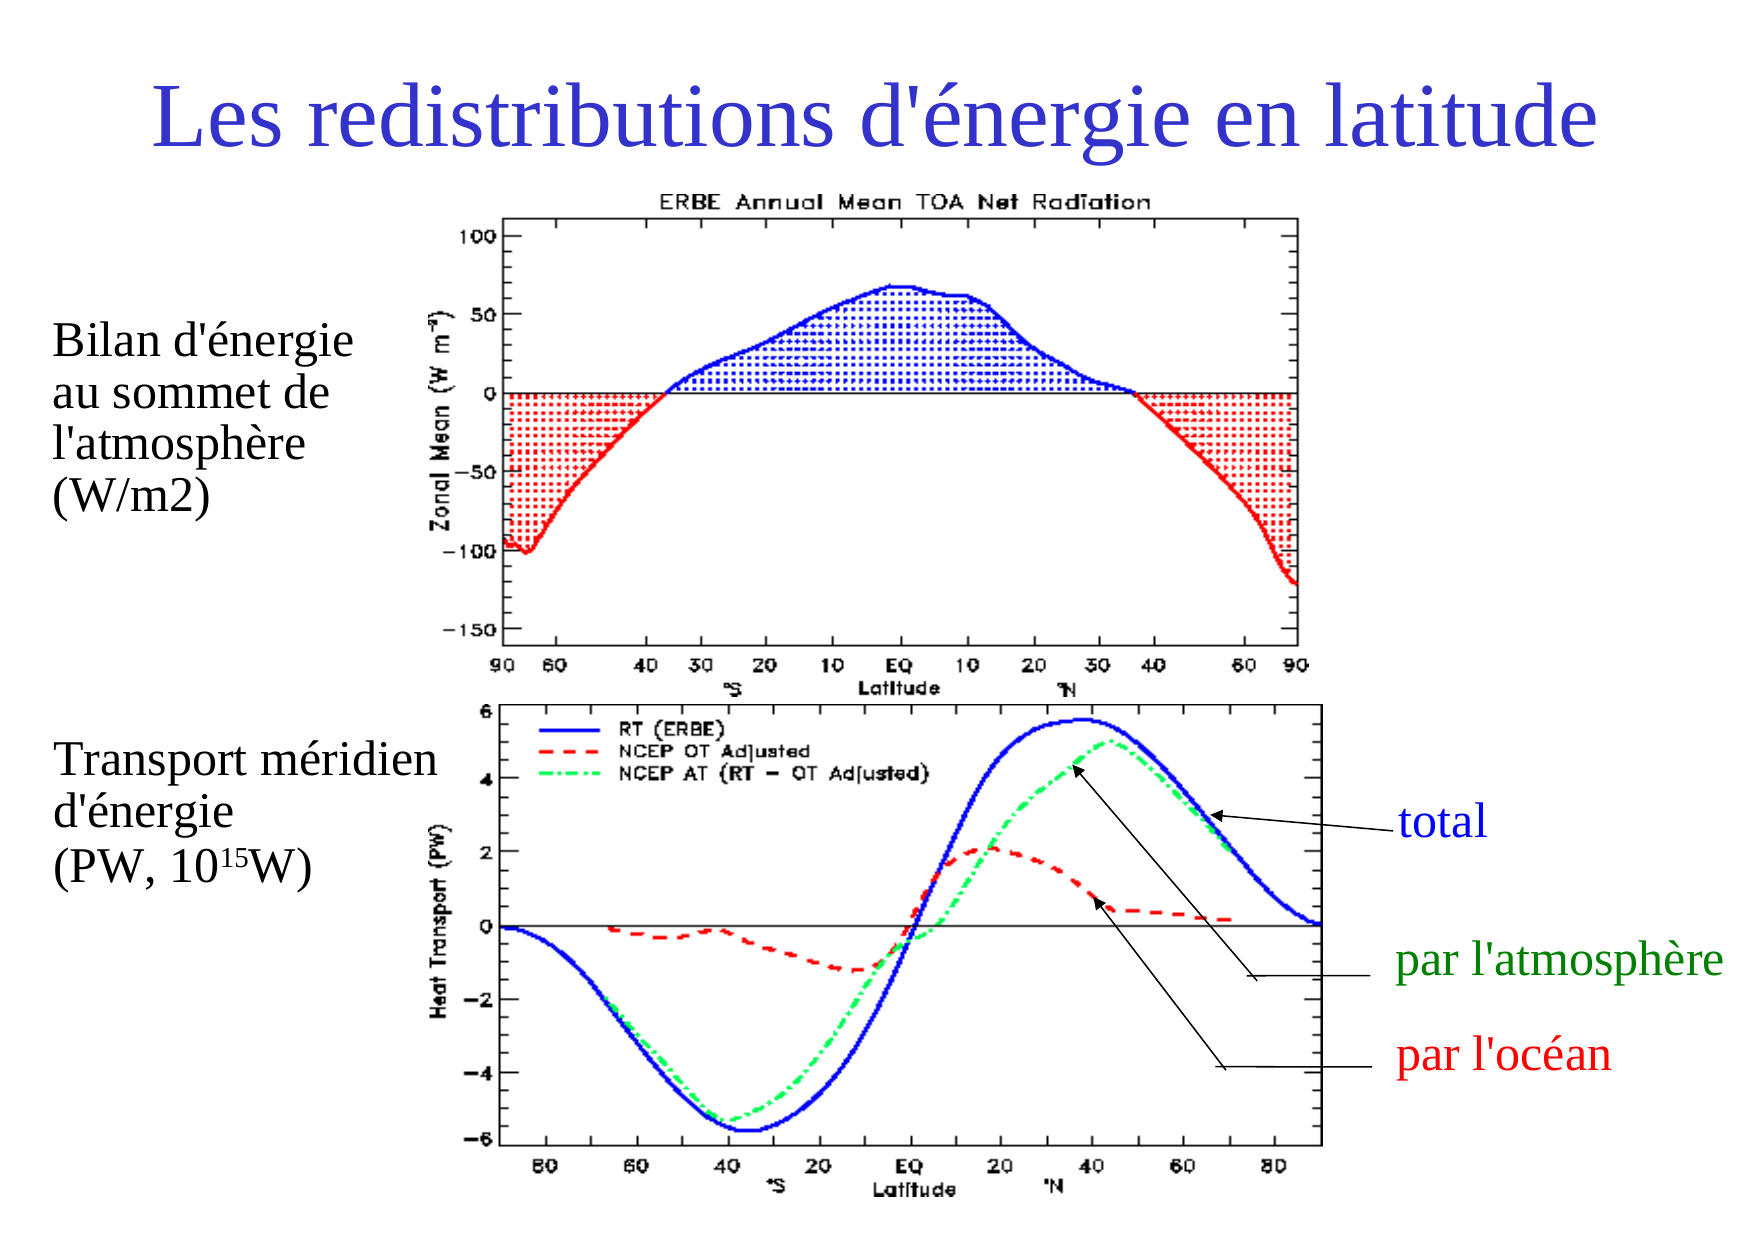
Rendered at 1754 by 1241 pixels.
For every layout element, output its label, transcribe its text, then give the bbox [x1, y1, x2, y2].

text_box par l'atmosphère [1395, 933, 1747, 986]
text_box par l'océan [1404, 1049, 1415, 1069]
picture [428, 704, 1323, 1197]
text_box total [1398, 795, 1654, 848]
picture [428, 194, 1309, 697]
text_box par l'océan [1396, 1028, 1653, 1081]
text_box Bilan d'énergie au sommet de l'atmosphère (W/m2) [38, 306, 381, 531]
text_box Transport méridien d'énergie (PW, 1015W) [38, 726, 476, 901]
title Les redistributions d'énergie en latitude [97, 53, 1657, 184]
